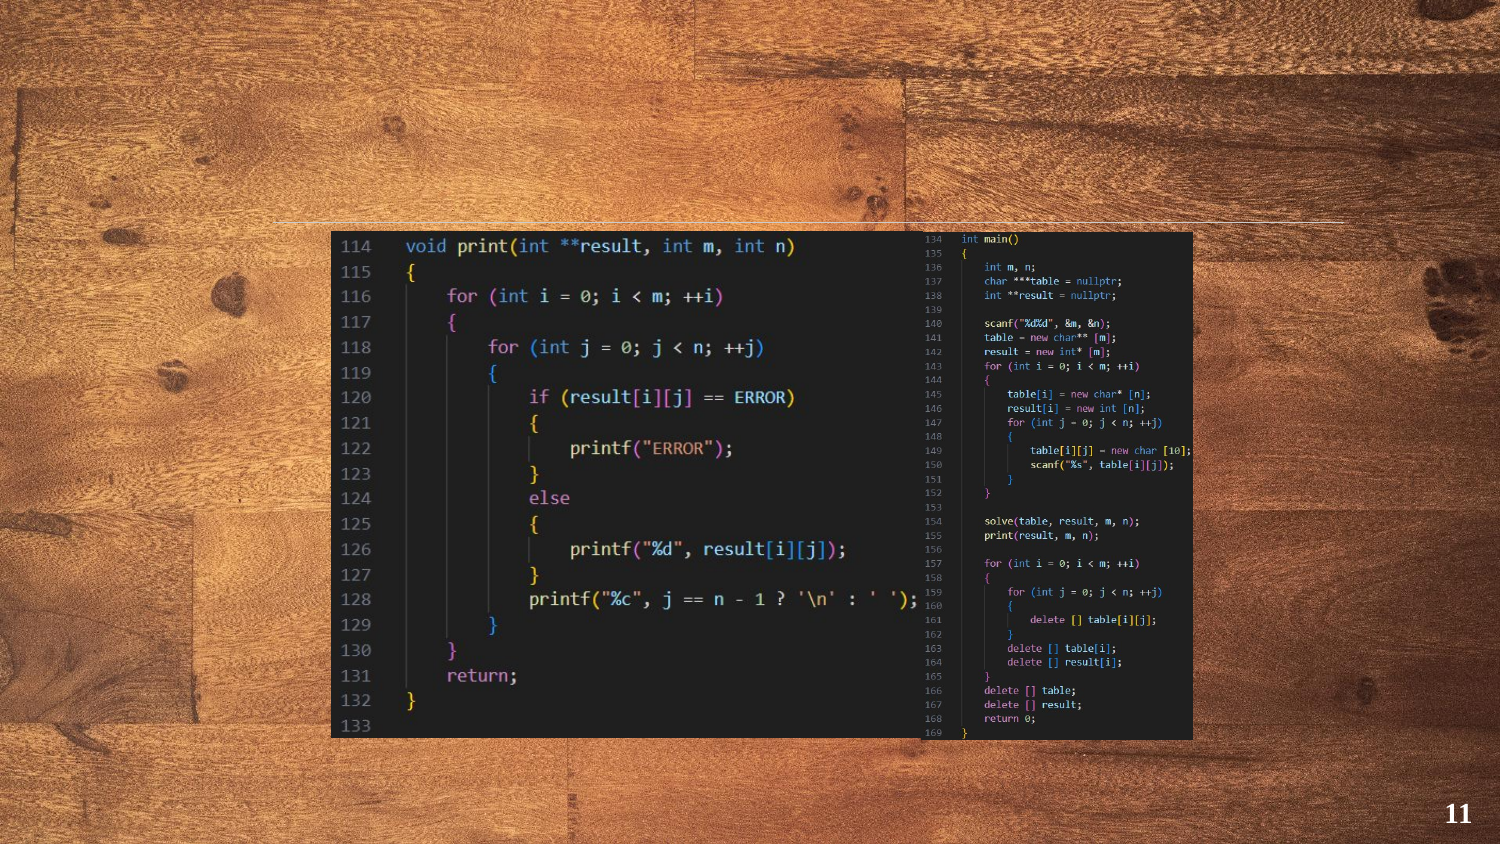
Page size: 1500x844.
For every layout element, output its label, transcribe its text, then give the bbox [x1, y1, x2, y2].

slide_number 11 [1429, 779, 1500, 844]
title 範例程式 [255, 117, 1341, 233]
picture [331, 231, 1193, 741]
